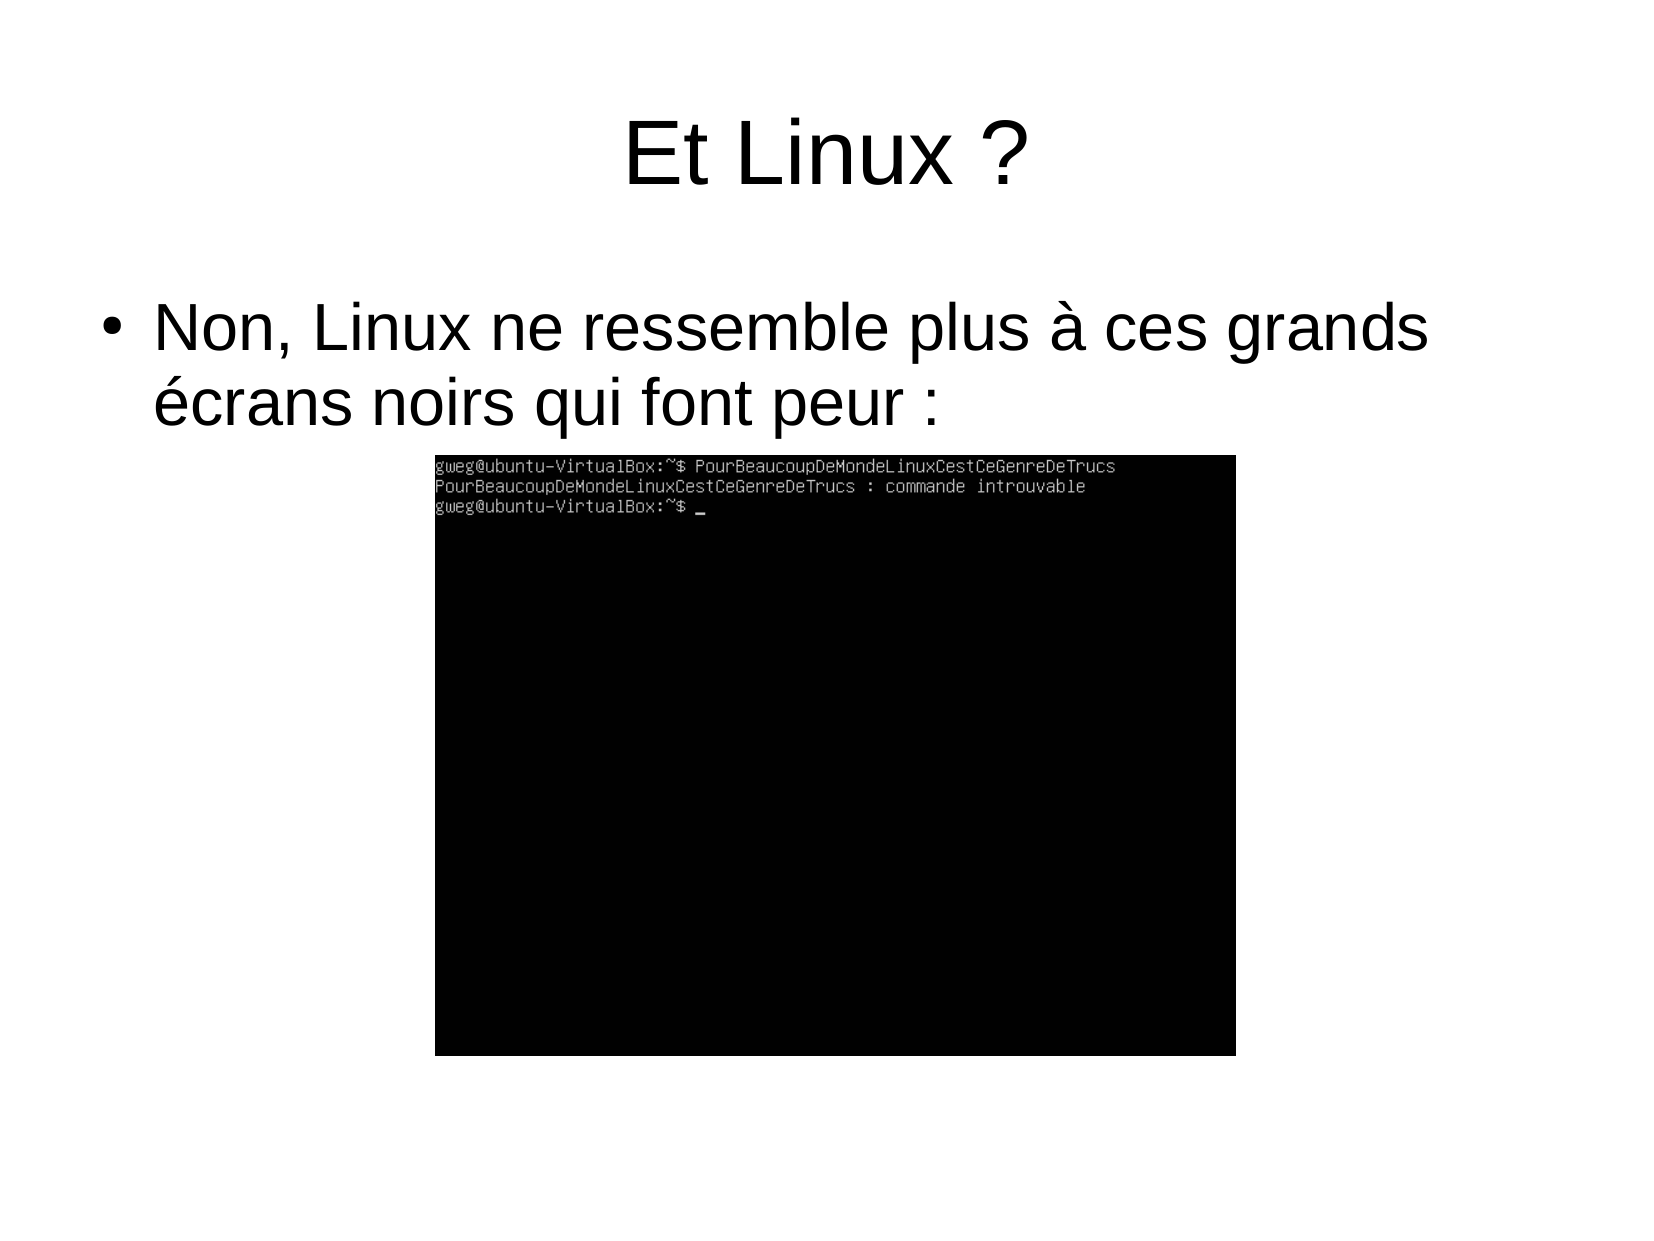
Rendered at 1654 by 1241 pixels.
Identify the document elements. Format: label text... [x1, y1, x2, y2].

list Non, Linux ne ressemble plus à ces grands écrans noirs qui font peur : [82, 290, 1571, 1010]
picture [435, 455, 1236, 1056]
title Et Linux ? [82, 49, 1571, 257]
